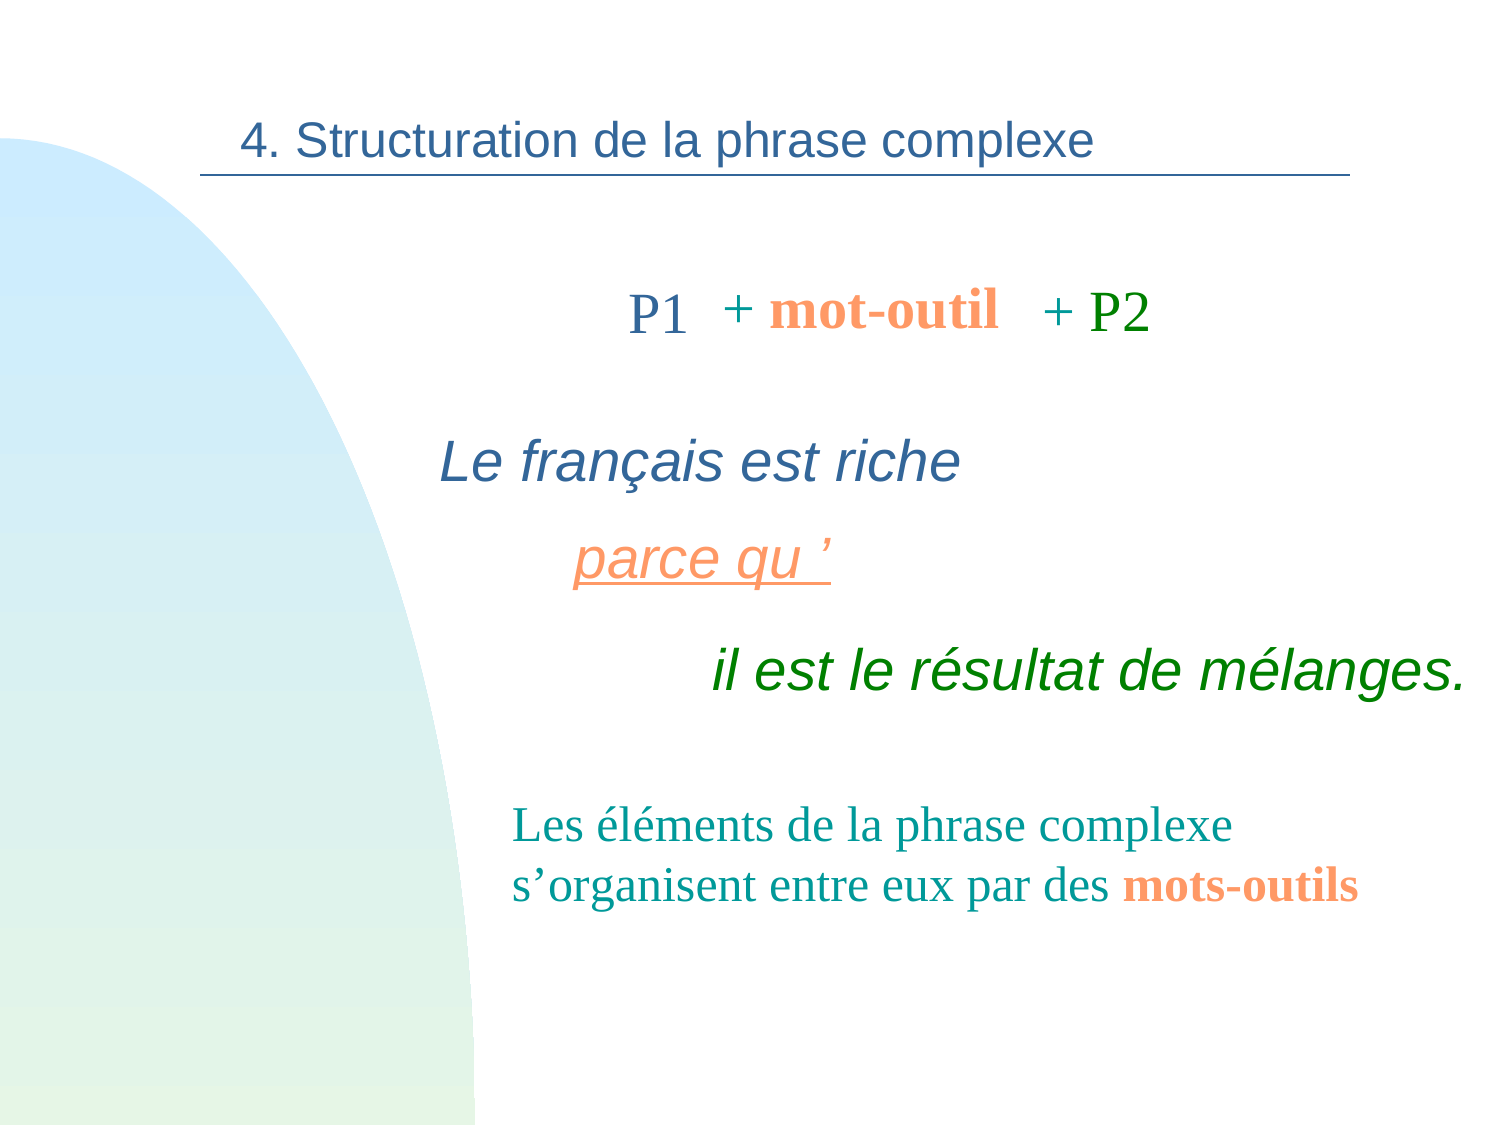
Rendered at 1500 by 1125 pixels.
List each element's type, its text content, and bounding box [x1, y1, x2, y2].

text_box + P2 [1027, 265, 1167, 351]
text_box + mot-outil [707, 262, 1016, 349]
list Le français est riche [424, 415, 983, 503]
text_box il est le résultat de mélanges. [697, 624, 1496, 718]
text_box P1 [613, 267, 706, 353]
text_box parce qu ’ [559, 512, 857, 605]
text_box Les éléments de la phrase complexe s’organisent entre eux par des mots-outils [497, 783, 1406, 920]
text_box 4. Structuration de la phrase complexe [225, 99, 1112, 174]
